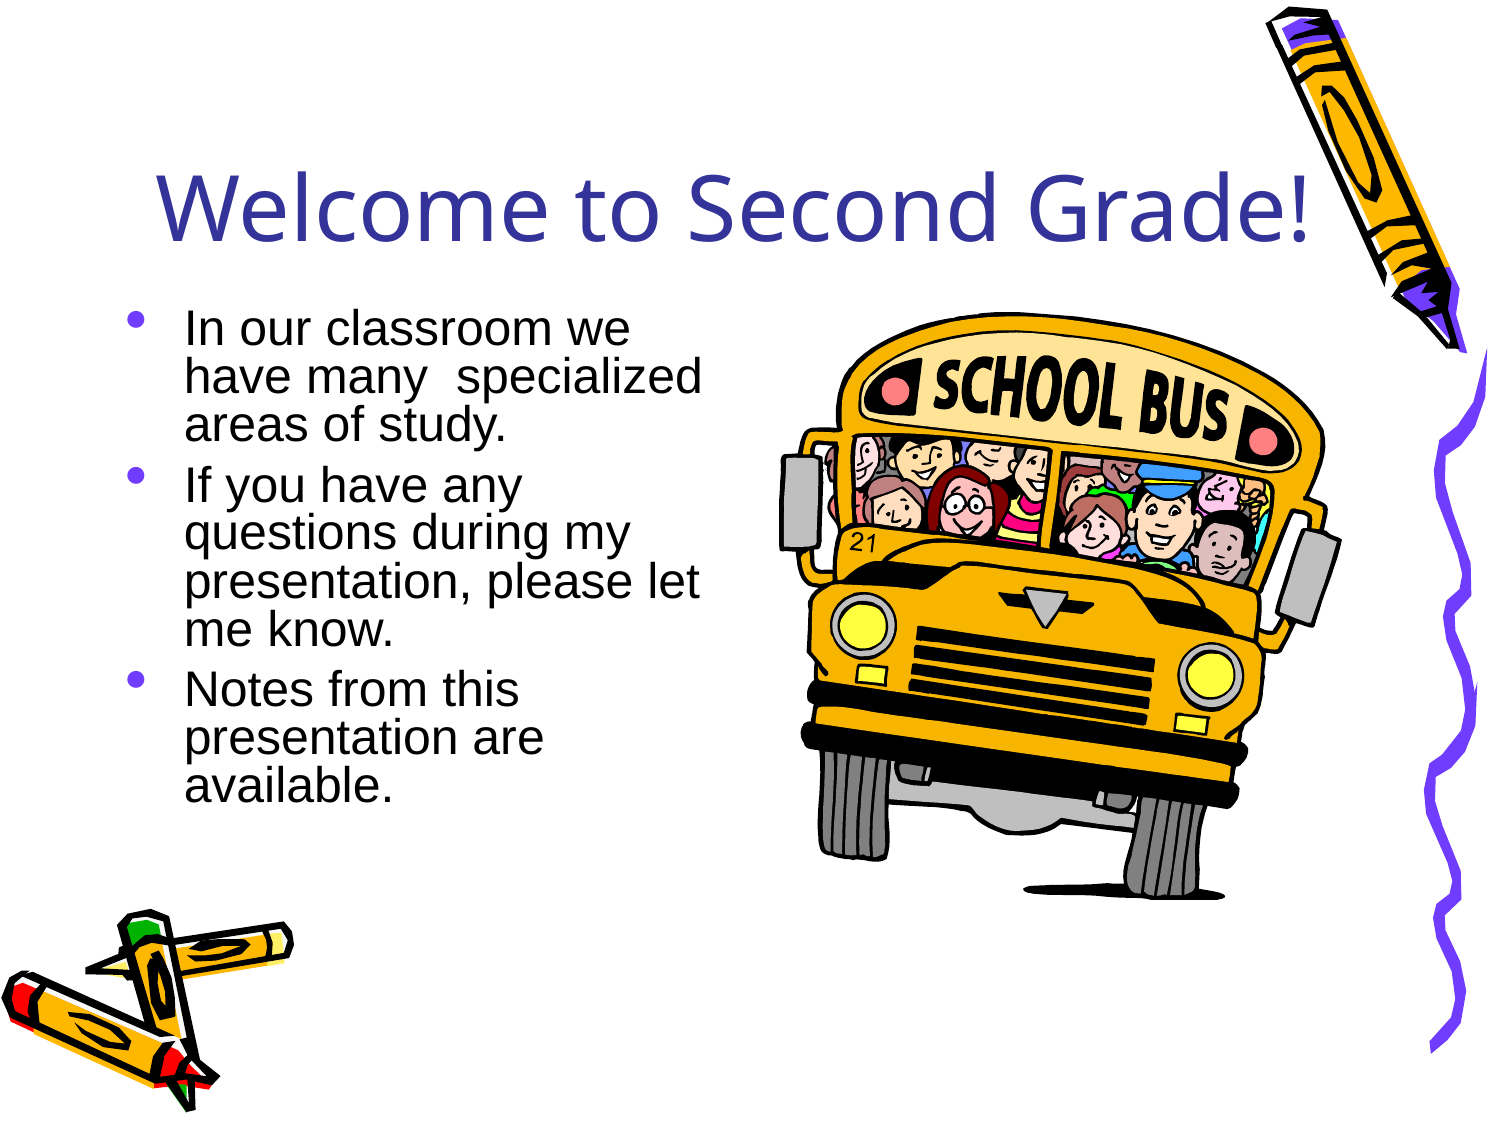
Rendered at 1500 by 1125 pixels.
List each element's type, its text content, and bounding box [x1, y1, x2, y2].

list In our classroom we have many specialized areas of study. If you have any questions during my presentation, please let me know. Notes from this presentation are available. [112, 299, 732, 901]
title Welcome to Second Grade! [59, 142, 1410, 268]
text_box [778, 299, 1353, 901]
